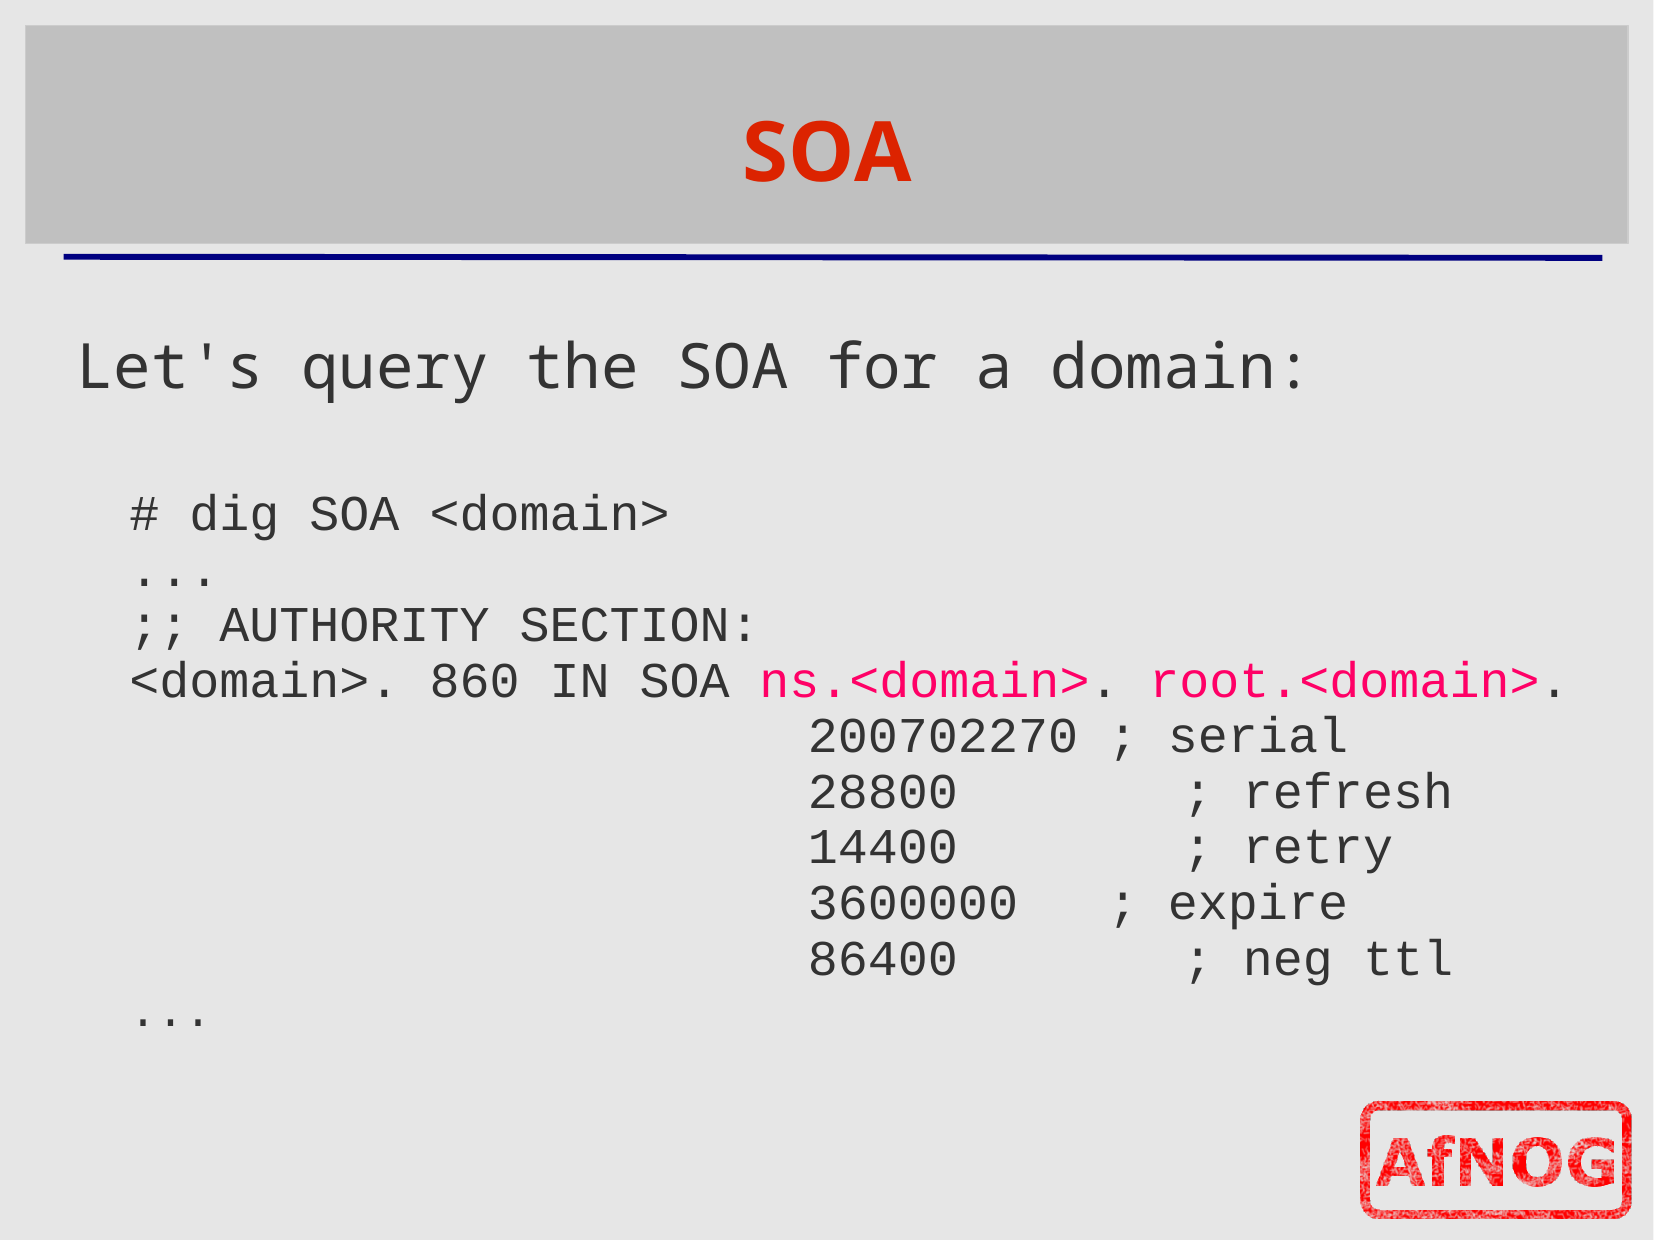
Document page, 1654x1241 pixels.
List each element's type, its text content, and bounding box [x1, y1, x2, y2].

title SOA [121, 46, 1534, 254]
list Let's query the SOA for a domain: # dig SOA <domain> ... ;; AUTHORITY SECTION: <domain>. 860 IN SOA ns.<domain>. root.<domain>. 200702270 ; serial 28800 ; refresh 14400 ; retry 3600000 ; expire 86400 ; neg ttl ... [59, 322, 1595, 1132]
picture [1360, 1100, 1632, 1219]
